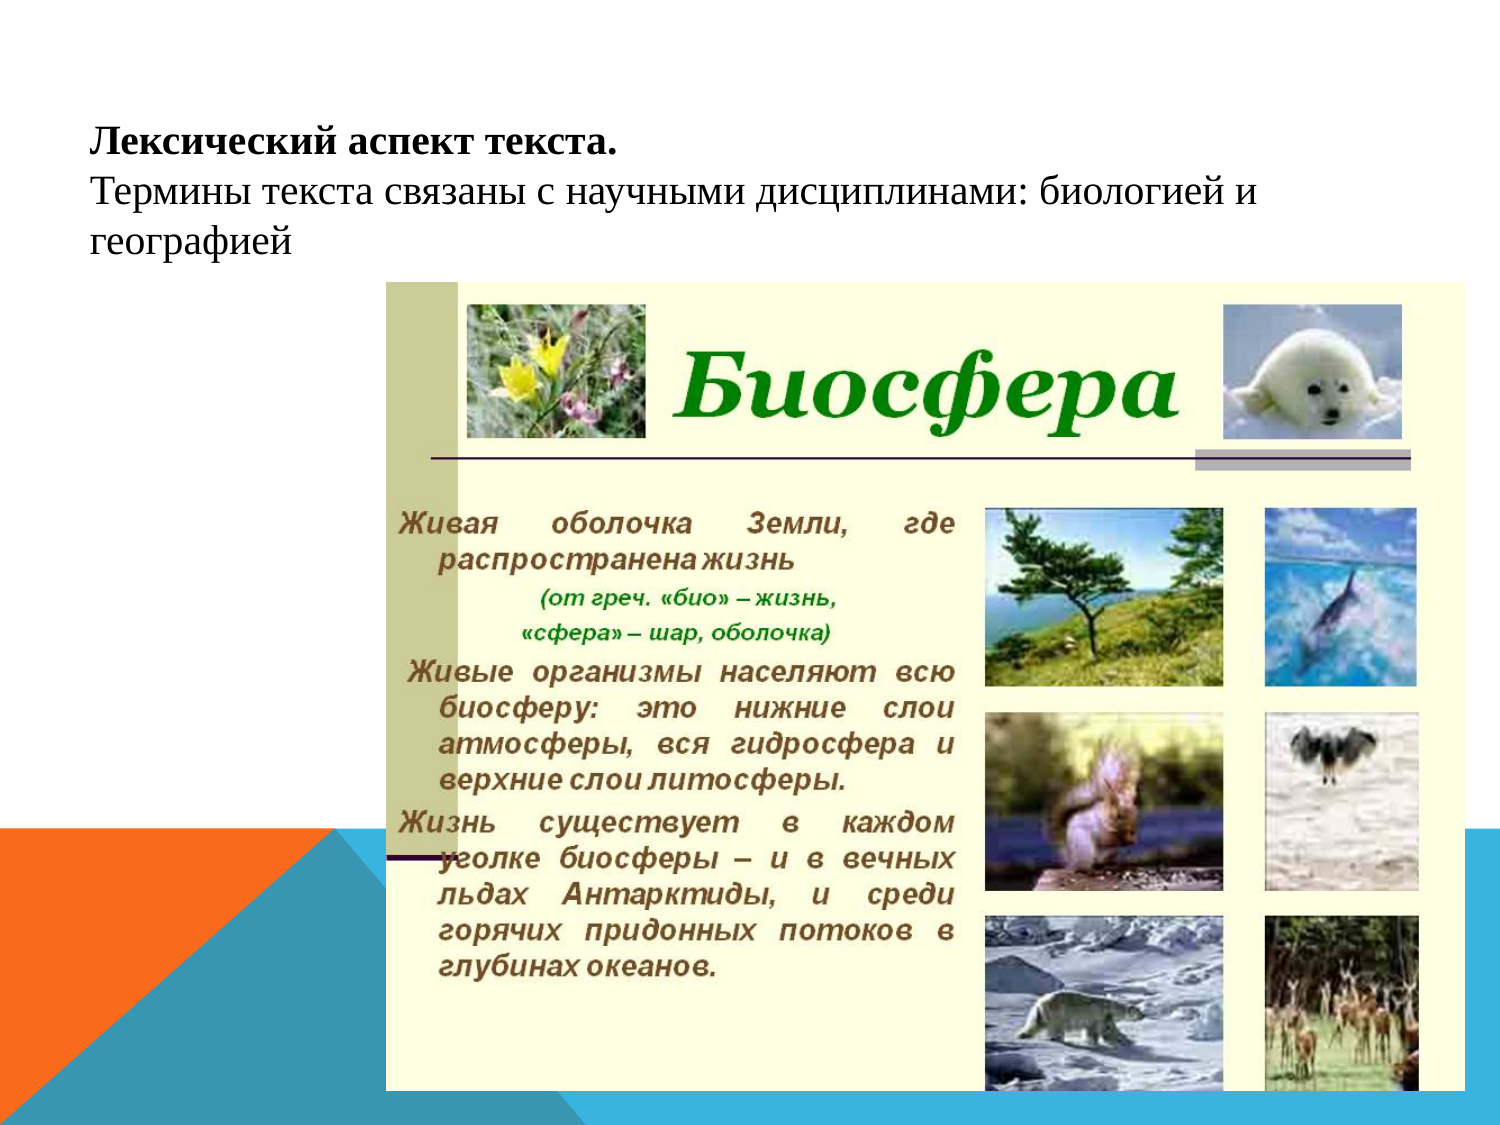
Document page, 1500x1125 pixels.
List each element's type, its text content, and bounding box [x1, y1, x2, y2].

title Лексический аспект текста. Термины текста связаны с научными дисциплинами: биологией и географией [75, 105, 1425, 247]
picture [386, 282, 1465, 1091]
